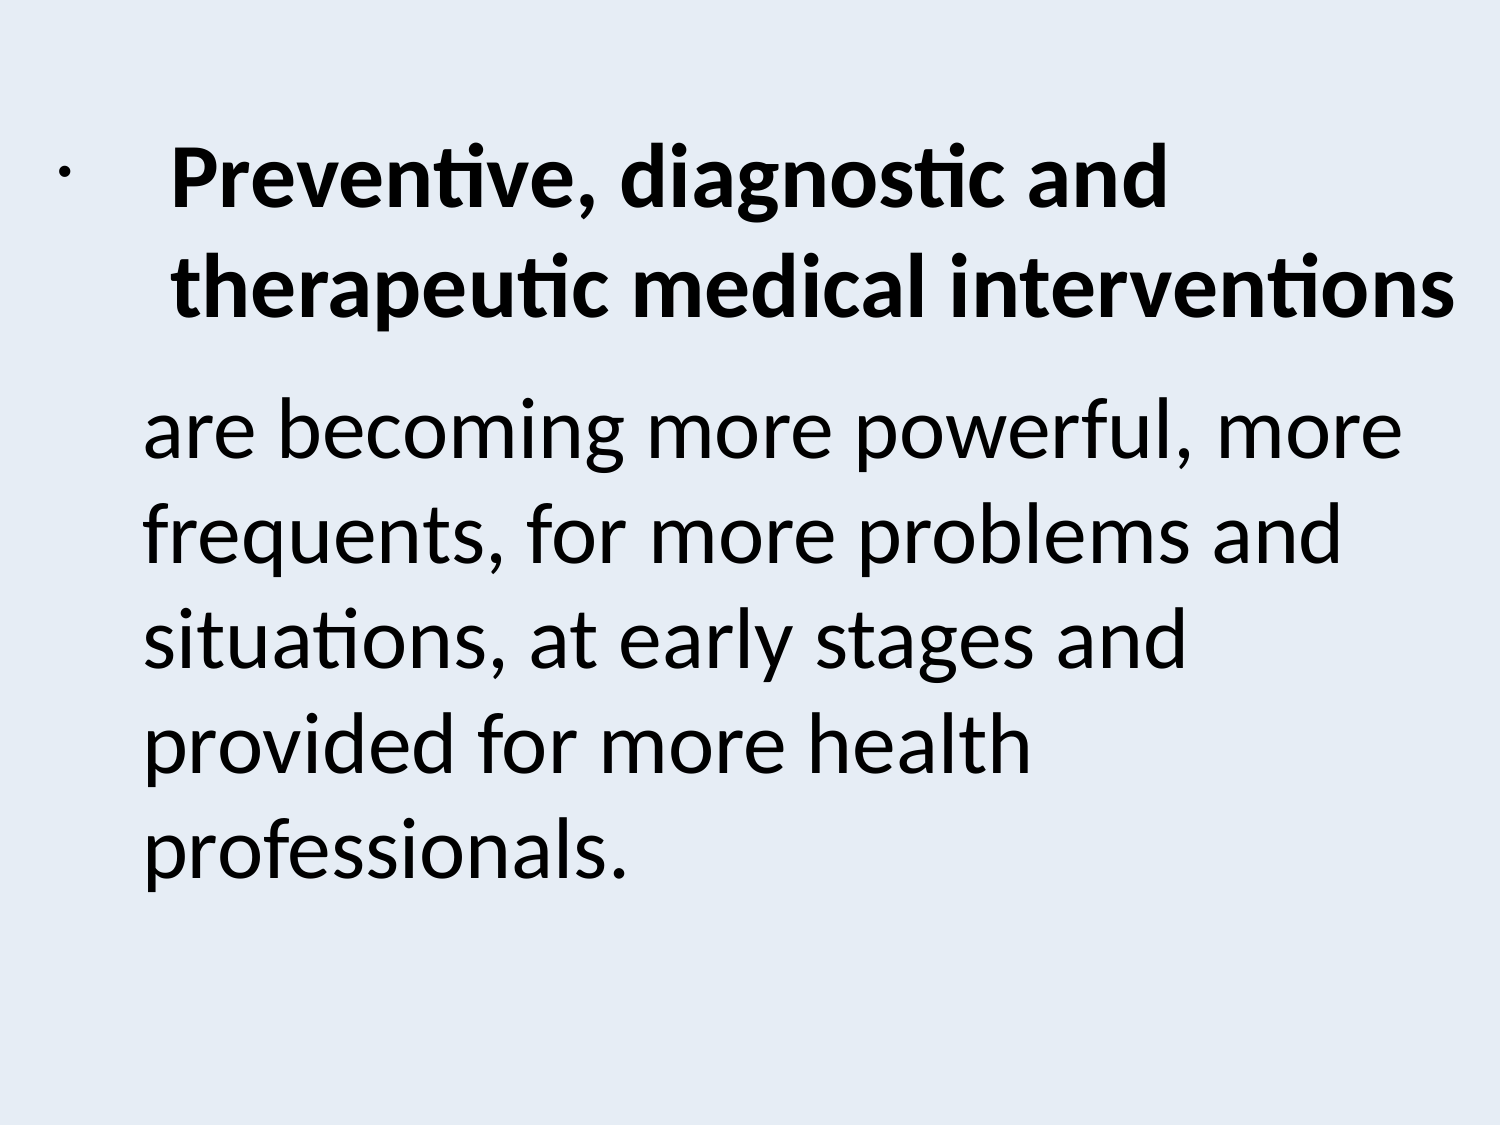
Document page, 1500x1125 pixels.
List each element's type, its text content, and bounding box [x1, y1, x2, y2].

list are becoming more powerful, more frequents, for more problems and situations, at early stages and provided for more health professionals. [127, 355, 1442, 1121]
title Preventive, diagnostic and therapeutic medical interventions [42, 100, 1488, 289]
